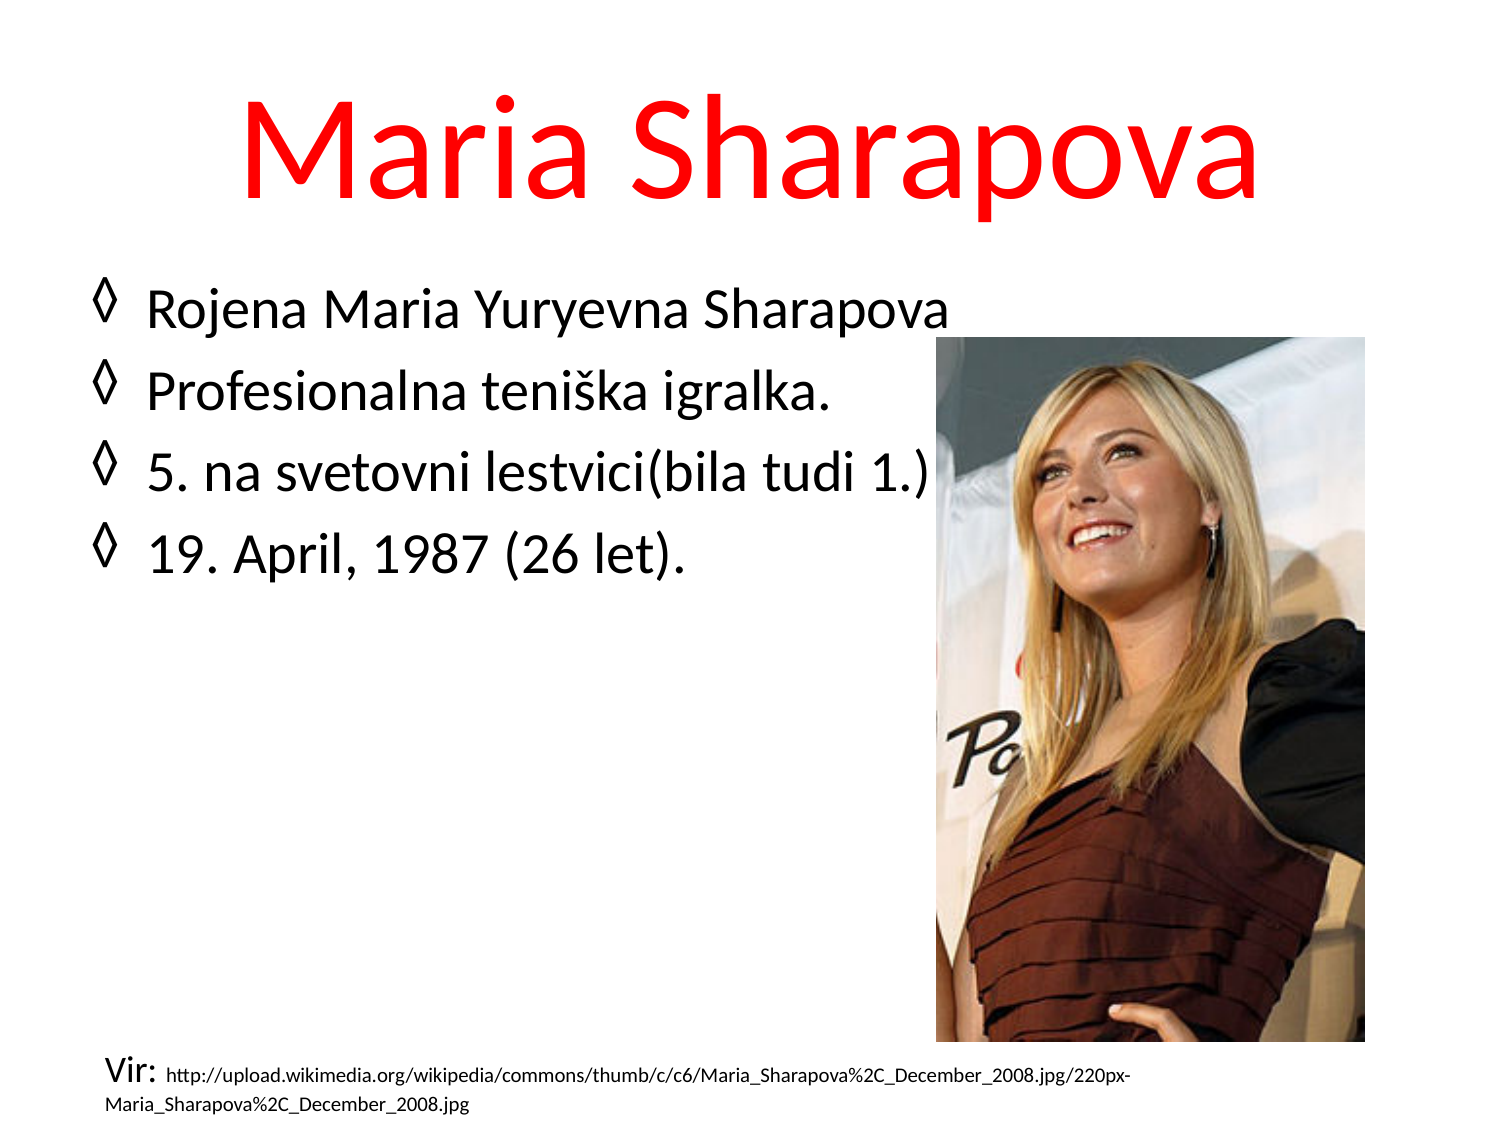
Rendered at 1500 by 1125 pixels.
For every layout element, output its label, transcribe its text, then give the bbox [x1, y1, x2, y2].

title Maria Sharapova [75, 45, 1425, 233]
list Rojena Maria Yuryevna Sharapova Profesionalna teniška igralka. 5. na svetovni lestvici(bila tudi 1.) 19. April, 1987 (26 let). [75, 262, 1425, 1005]
picture [936, 337, 1365, 1042]
text_box Vir: http://upload.wikimedia.org/wikipedia/commons/thumb/c/c6/Maria_Sharapova%2C_December_2008.jpg/220px-Maria_Sharapova%2C_December_2008.jpg [90, 1038, 1284, 1123]
